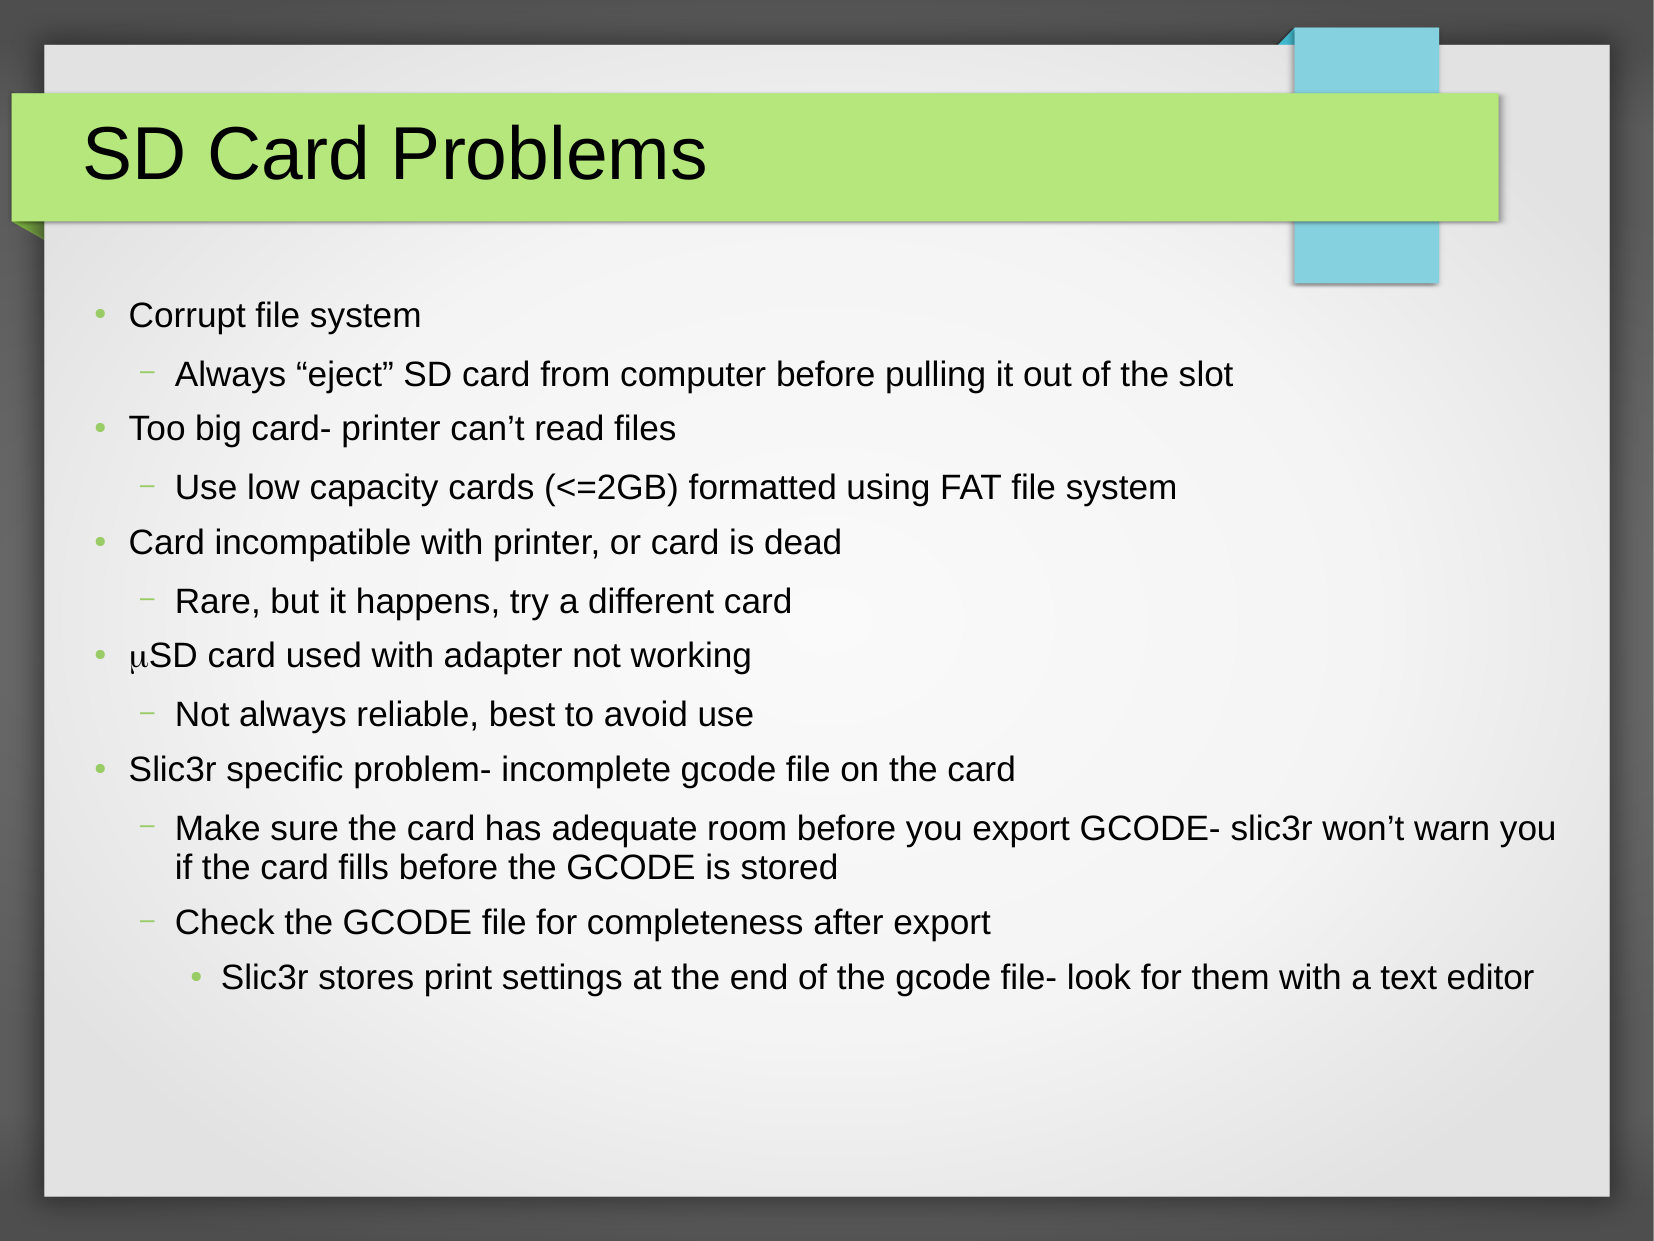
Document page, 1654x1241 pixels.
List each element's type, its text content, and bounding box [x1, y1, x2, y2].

title SD Card Problems [82, 94, 1264, 213]
picture [0, 0, 1654, 1241]
list Corrupt file system Always “eject” SD card from computer before pulling it out of the slot Too big card- printer can’t read files Use low capacity cards (<=2GB) formatted using FAT file system Card incompatible with printer, or card is dead Rare, but it happens, try a different card mSD card used with adapter not working Not always reliable, best to avoid use Slic3r specific problem- incomplete gcode file on the card Make sure the card has adequate room before you export GCODE- slic3r won’t warn you if the card fills before the GCODE is stored Check the GCODE file for completeness after export Slic3r stores print settings at the end of the gcode file- look for them with a text editor [82, 295, 1571, 1015]
